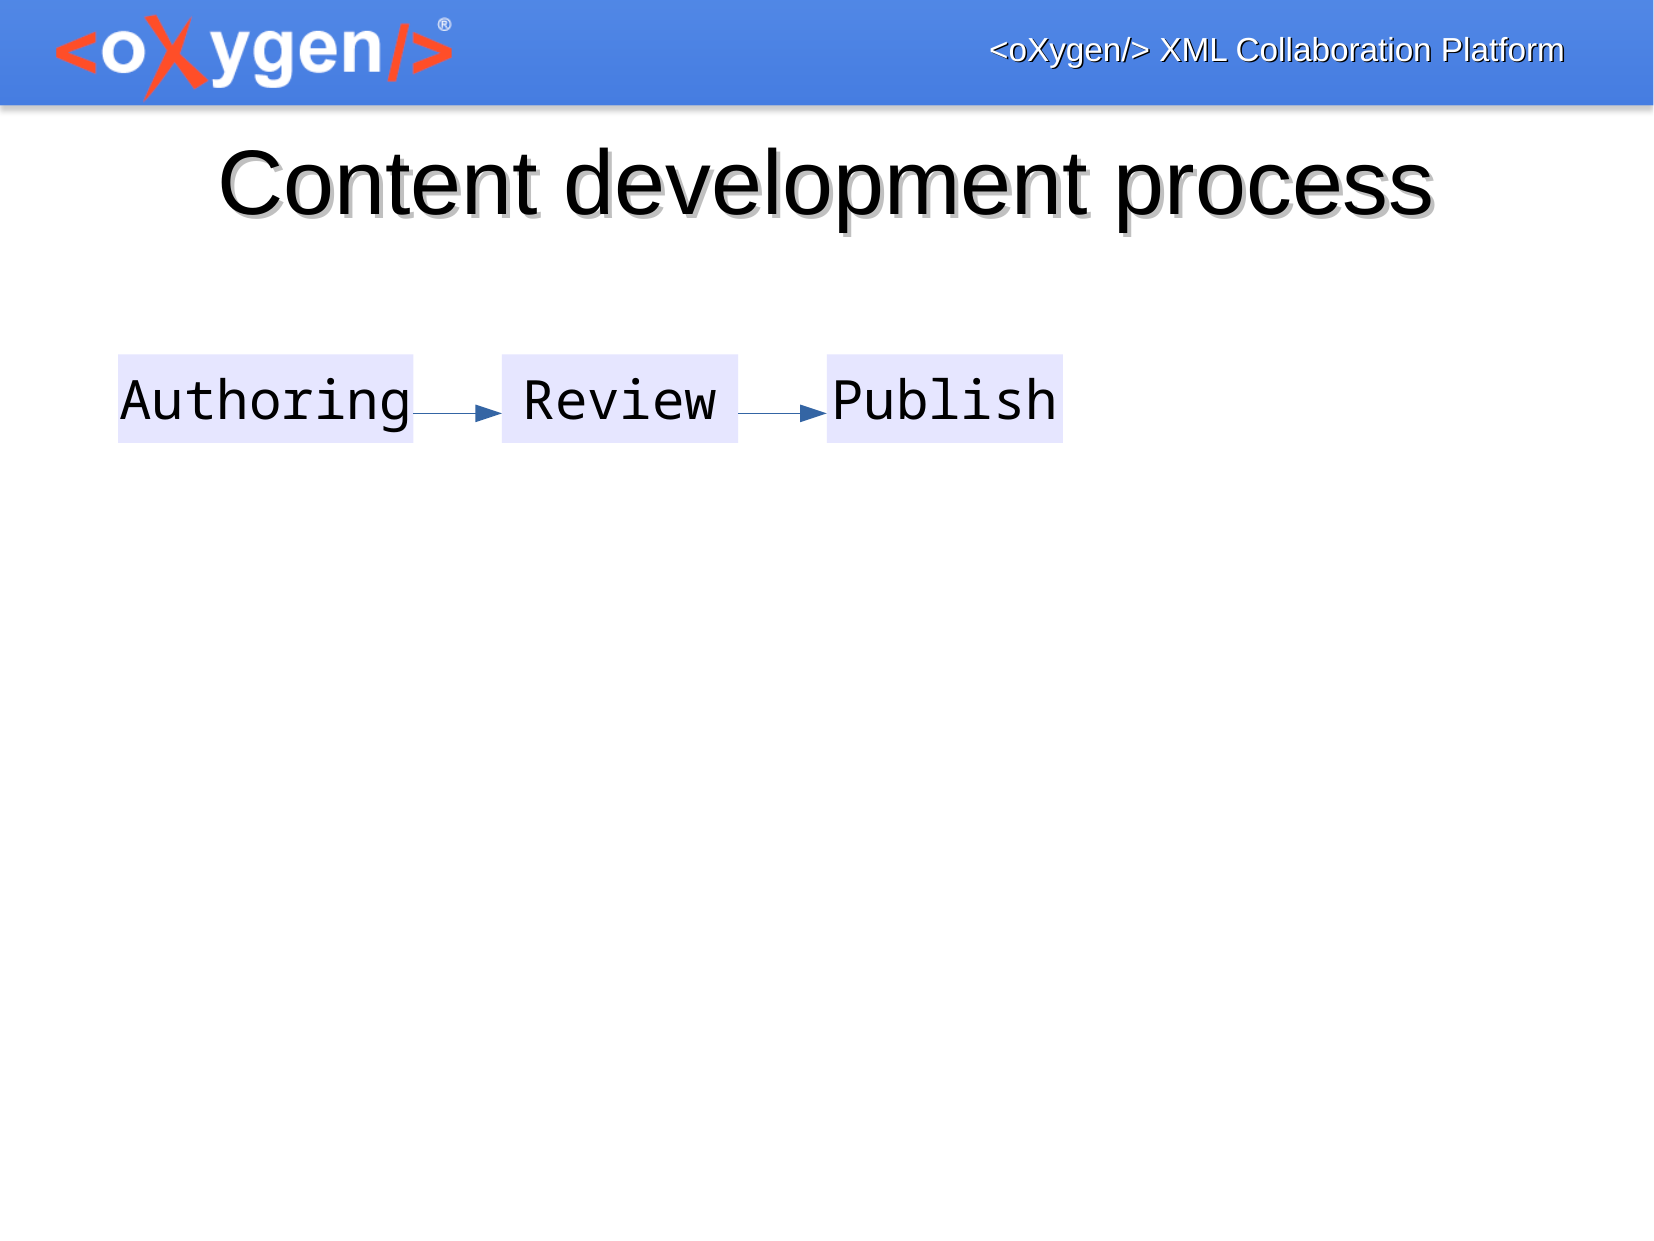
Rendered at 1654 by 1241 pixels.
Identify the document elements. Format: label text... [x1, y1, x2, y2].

text_box Review [501, 354, 739, 443]
title Content development process [82, 78, 1571, 287]
text_box Authoring [118, 354, 414, 443]
text_box Publish [826, 354, 1063, 443]
picture [0, 0, 1654, 119]
